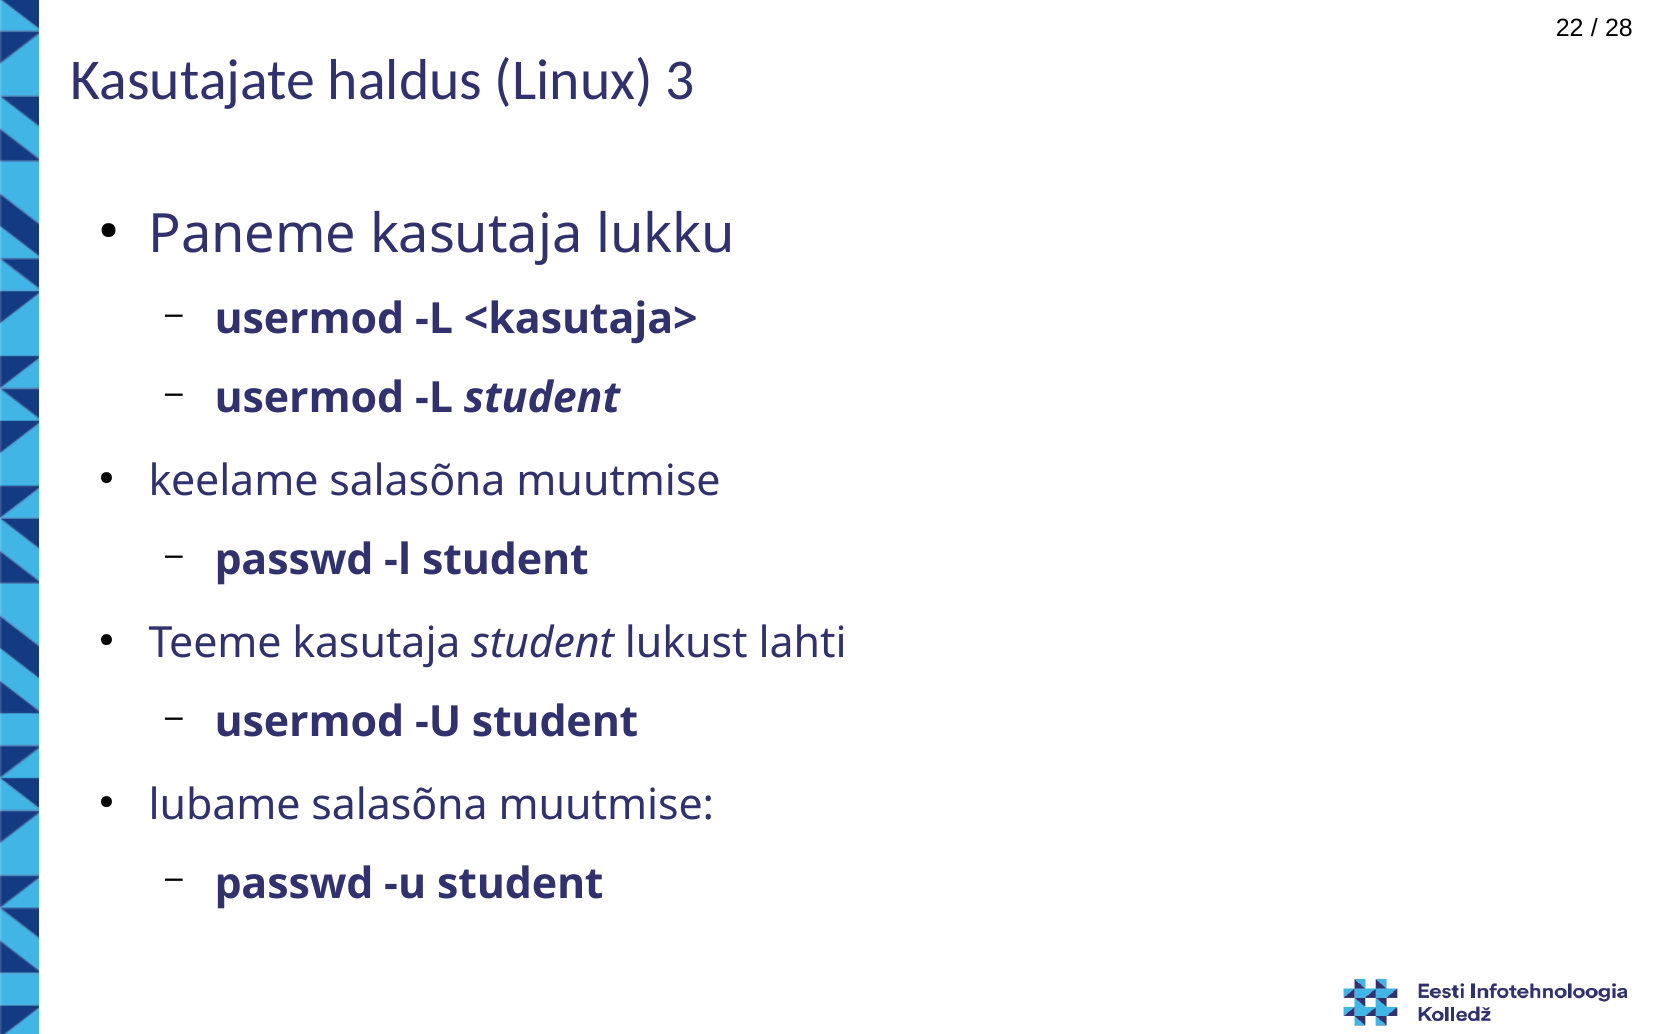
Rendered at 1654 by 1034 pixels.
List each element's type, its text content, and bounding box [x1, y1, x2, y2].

list Paneme kasutaja lukku usermod -L <kasutaja> usermod -L student keelame salasõna muutmise passwd -l student Teeme kasutaja student lukust lahti usermod -U student lubame salasõna muutmise: passwd -u student [82, 194, 1538, 913]
title Kasutajate haldus (Linux) 3 [70, 41, 1630, 130]
